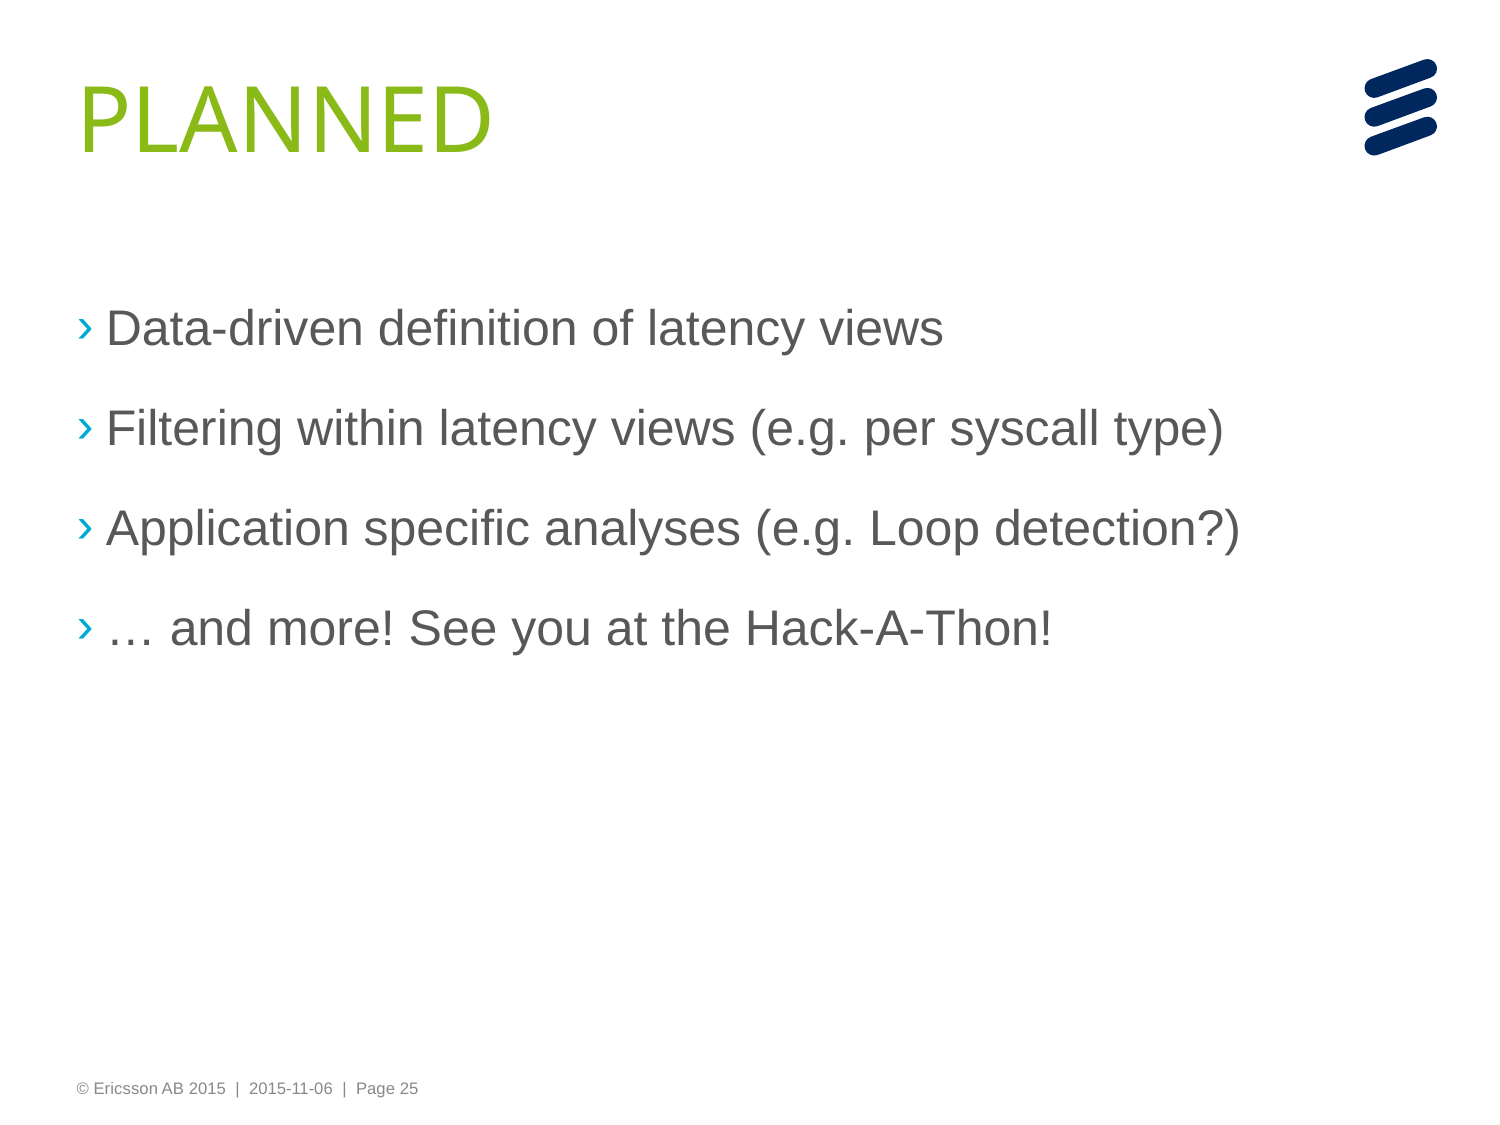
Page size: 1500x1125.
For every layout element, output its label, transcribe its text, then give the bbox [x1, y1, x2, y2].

list Data-driven definition of latency views Filtering within latency views (e.g. per syscall type) Application specific analyses (e.g. Loop detection?) … and more! See you at the Hack-A-Thon! [65, 295, 1436, 928]
title PLANNED [64, 39, 1294, 218]
